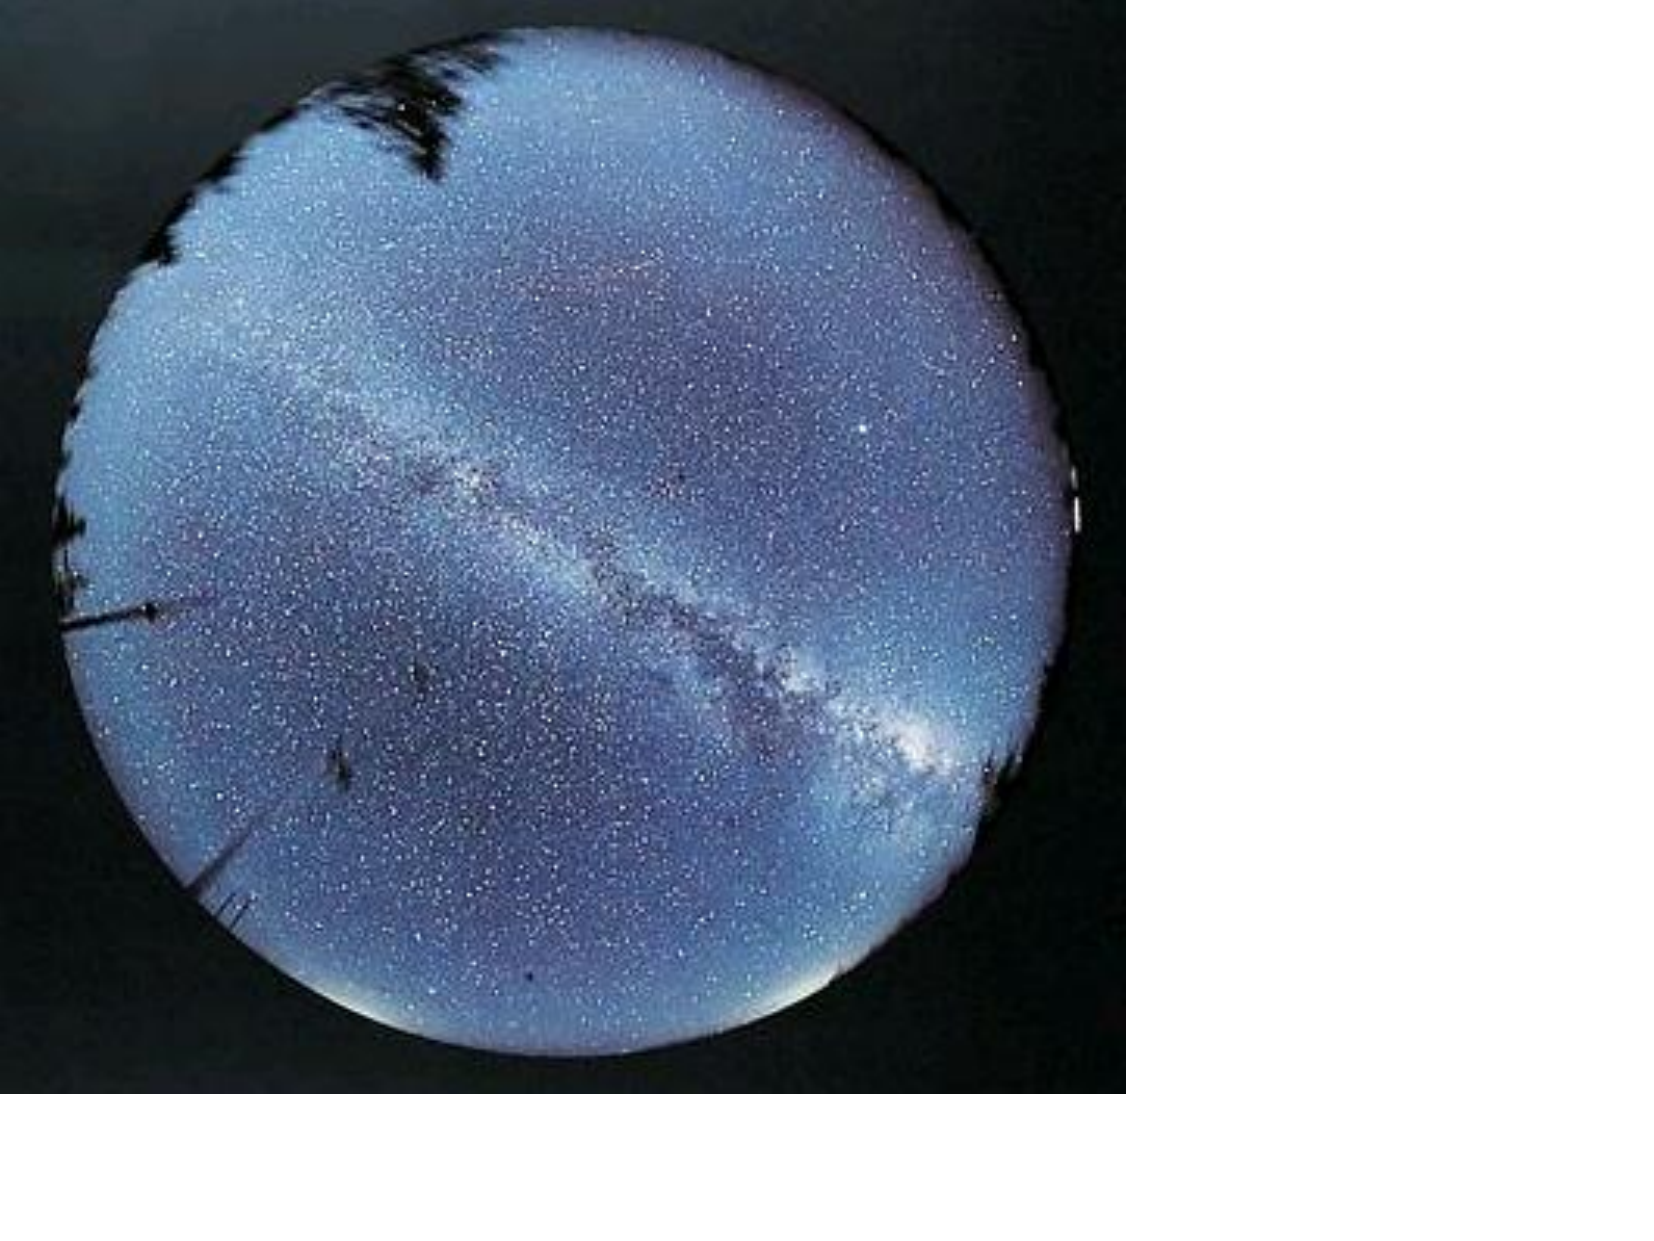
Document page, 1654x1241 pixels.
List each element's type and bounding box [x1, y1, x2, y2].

picture [0, 0, 1126, 1094]
